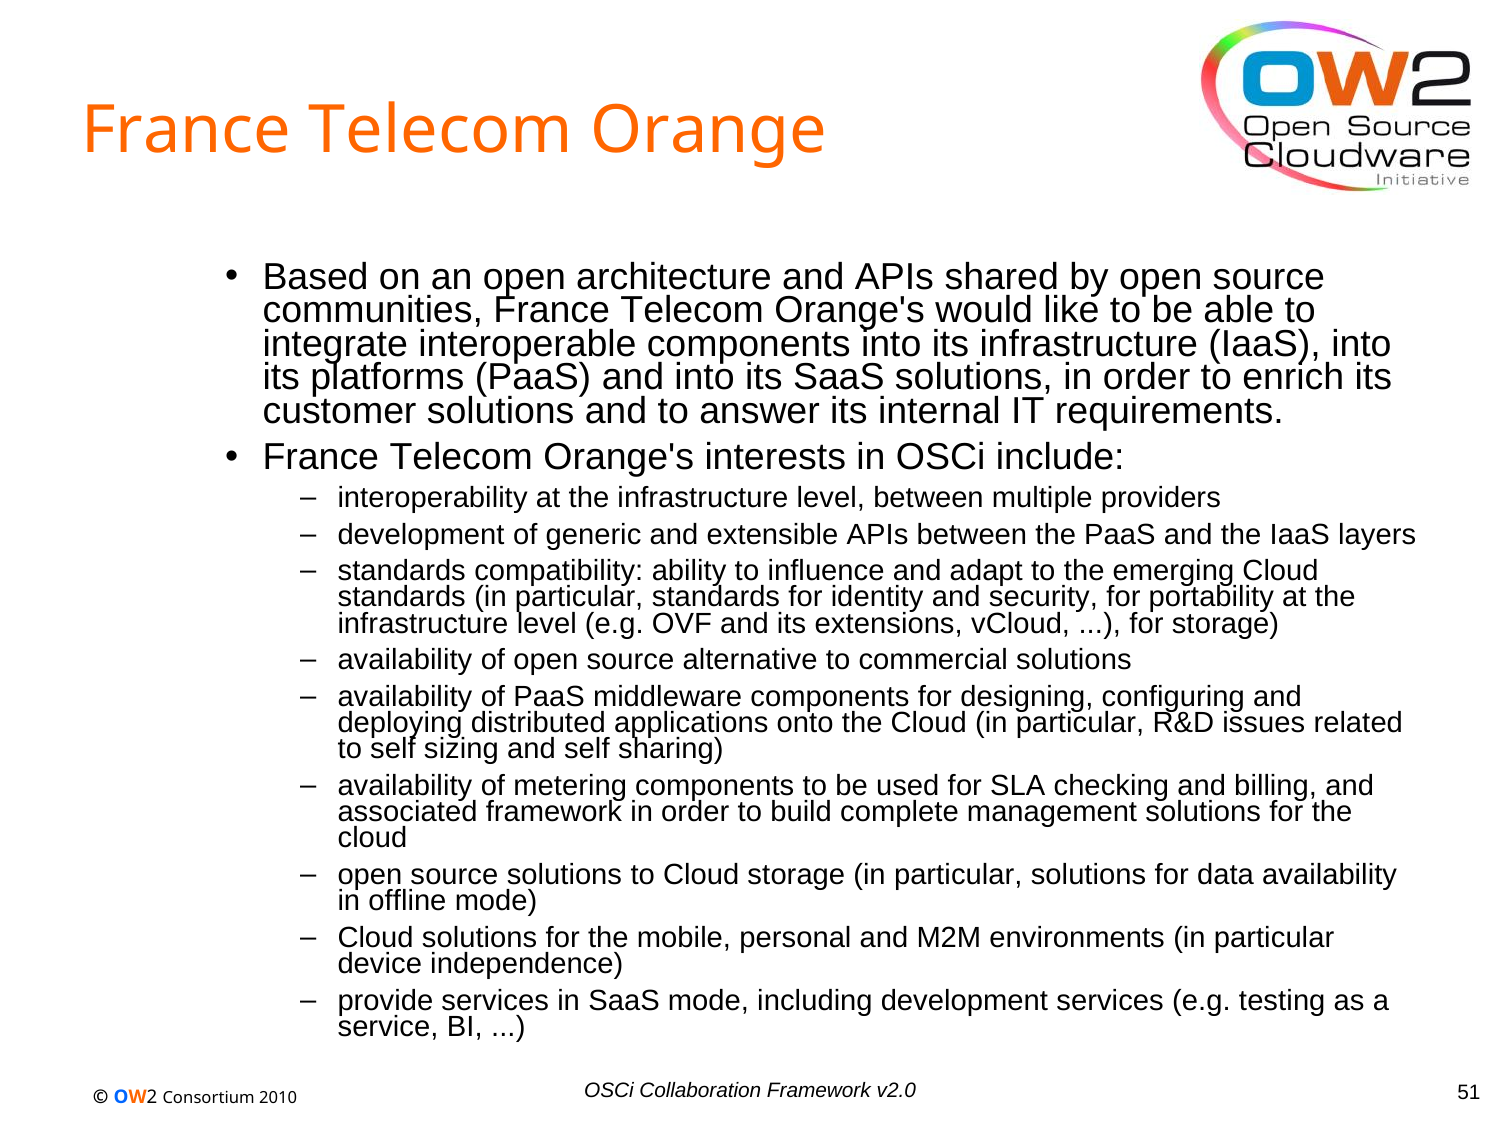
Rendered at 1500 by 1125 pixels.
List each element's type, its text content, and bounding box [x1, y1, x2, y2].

picture [1199, 19, 1472, 195]
title France Telecom Orange [81, 43, 1182, 213]
list Based on an open architecture and APIs shared by open source communities, France Telecom Orange's would like to be able to integrate interoperable components into its infrastructure (IaaS), into its platforms (PaaS) and into its SaaS solutions, in order to enrich its customer solutions and to answer its internal IT requirements. France Telecom Orange's interests in OSCi include: interoperability at the infrastructure level, between multiple providers development of generic and extensible APIs between the PaaS and the IaaS layers standards compatibility: ability to influence and adapt to the emerging Cloud standards (in particular, standards for identity and security, for portability at the infrastructure level (e.g. OVF and its extensions, vCloud, ...), for storage) availability of open source alternative to commercial solutions availability of PaaS middleware components for designing, configuring and deploying distributed applications onto the Cloud (in particular, R&D issues related to self sizing and self sharing) availability of metering components to be used for SLA checking and billing, and associated framework in order to build complete management solutions for the cloud open source solutions to Cloud storage (in particular, solutions for data availability in offline mode) Cloud solutions for the mobile, personal and M2M environments (in particular device independence) provide services in SaaS mode, including development services (e.g. testing as a service, BI, ...) [74, 262, 1425, 1051]
